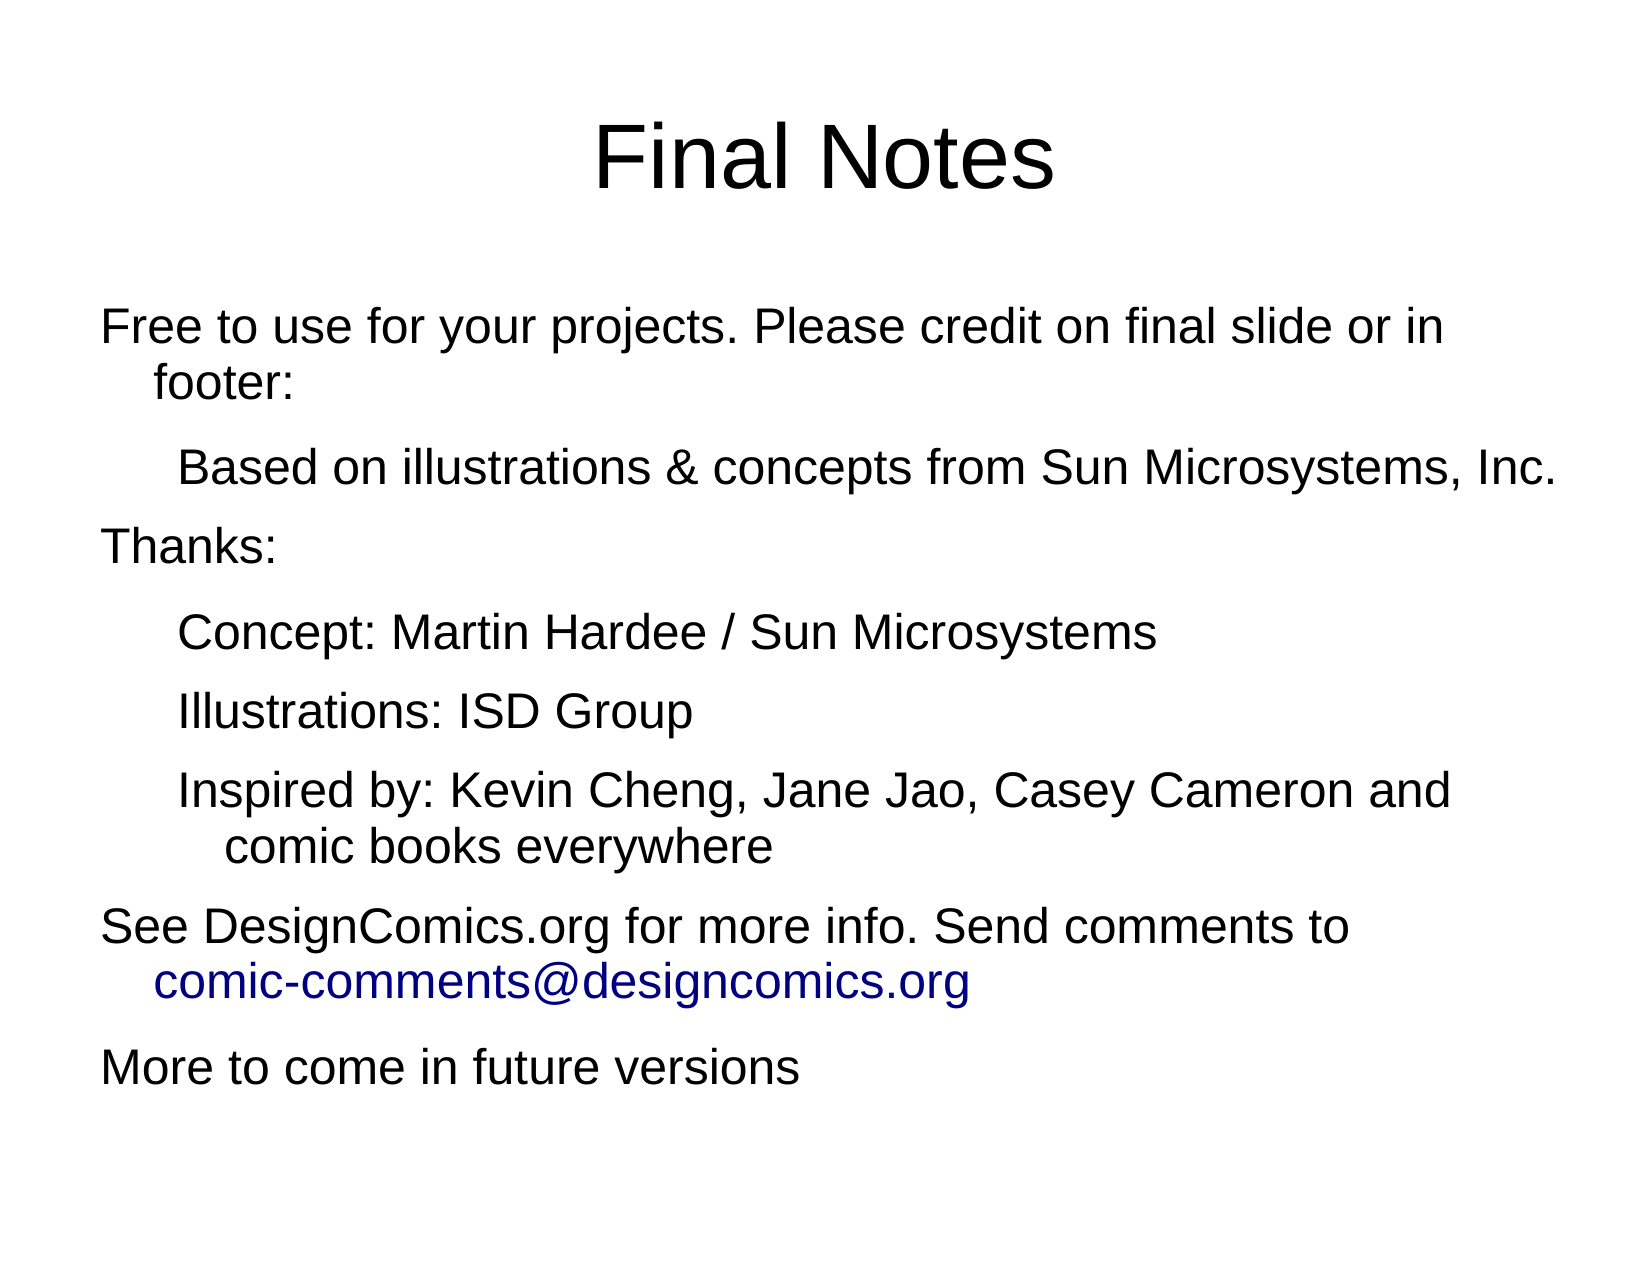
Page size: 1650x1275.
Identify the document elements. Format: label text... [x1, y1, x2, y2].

title Final Notes [82, 50, 1568, 264]
list Free to use for your projects. Please credit on final slide or in footer: Based on illustrations & concepts from Sun Microsystems, Inc. Thanks: Concept: Martin Hardee / Sun Microsystems Illustrations: ISD Group Inspired by: Kevin Cheng, Jane Jao, Casey Cameron and comic books everywhere See DesignComics.org for more info. Send comments to comic-comments@designcomics.org More to come in future versions [82, 298, 1568, 1154]
